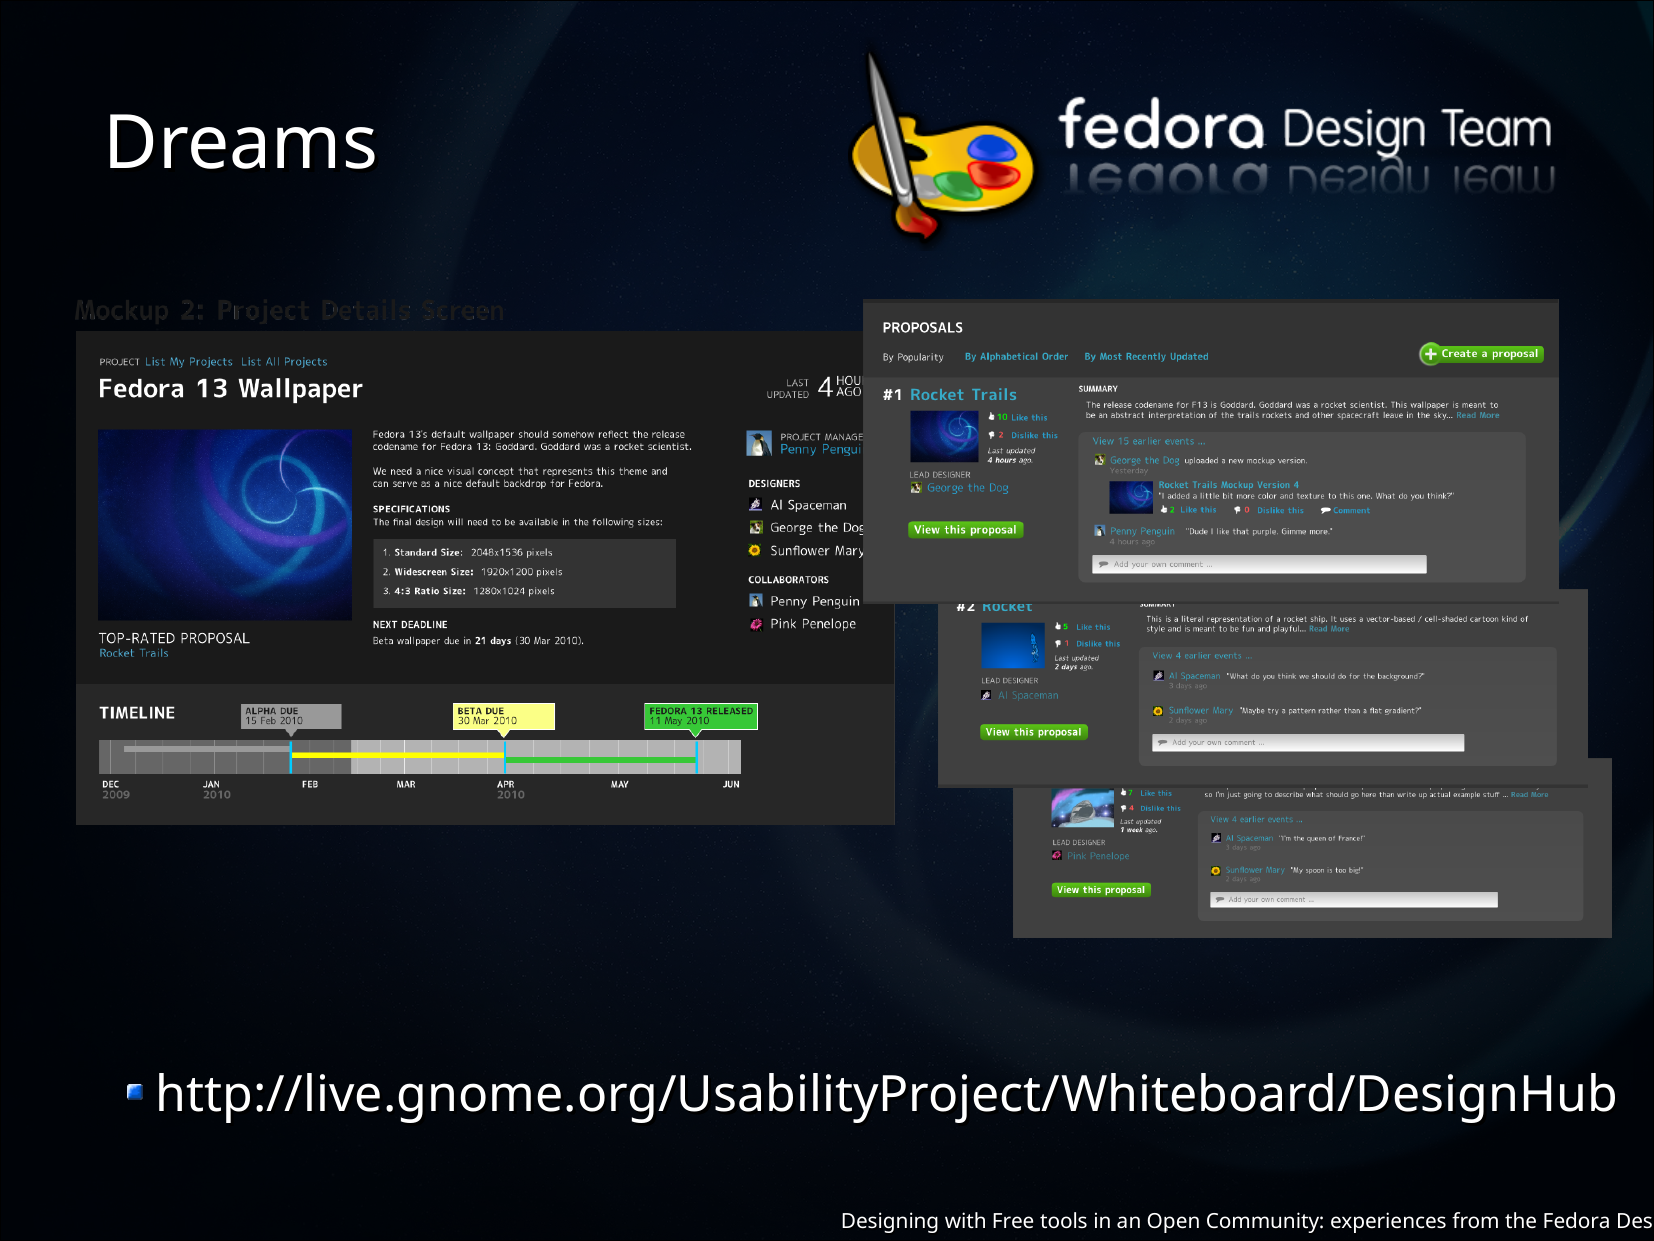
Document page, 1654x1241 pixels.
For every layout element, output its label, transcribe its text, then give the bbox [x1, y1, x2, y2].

picture [127, 1088, 143, 1100]
picture [848, 37, 1566, 251]
text_box Dreams [88, 80, 364, 180]
text_box http://live.gnome.org/UsabilityProject/Whiteboard/DesignHub [112, 1016, 1628, 1088]
text_box [0, 0, 1654, 1241]
picture [75, 299, 1612, 938]
text_box Designing with Free tools in an Open Community: experiences from the Fedora Design Team [826, 1199, 1651, 1238]
